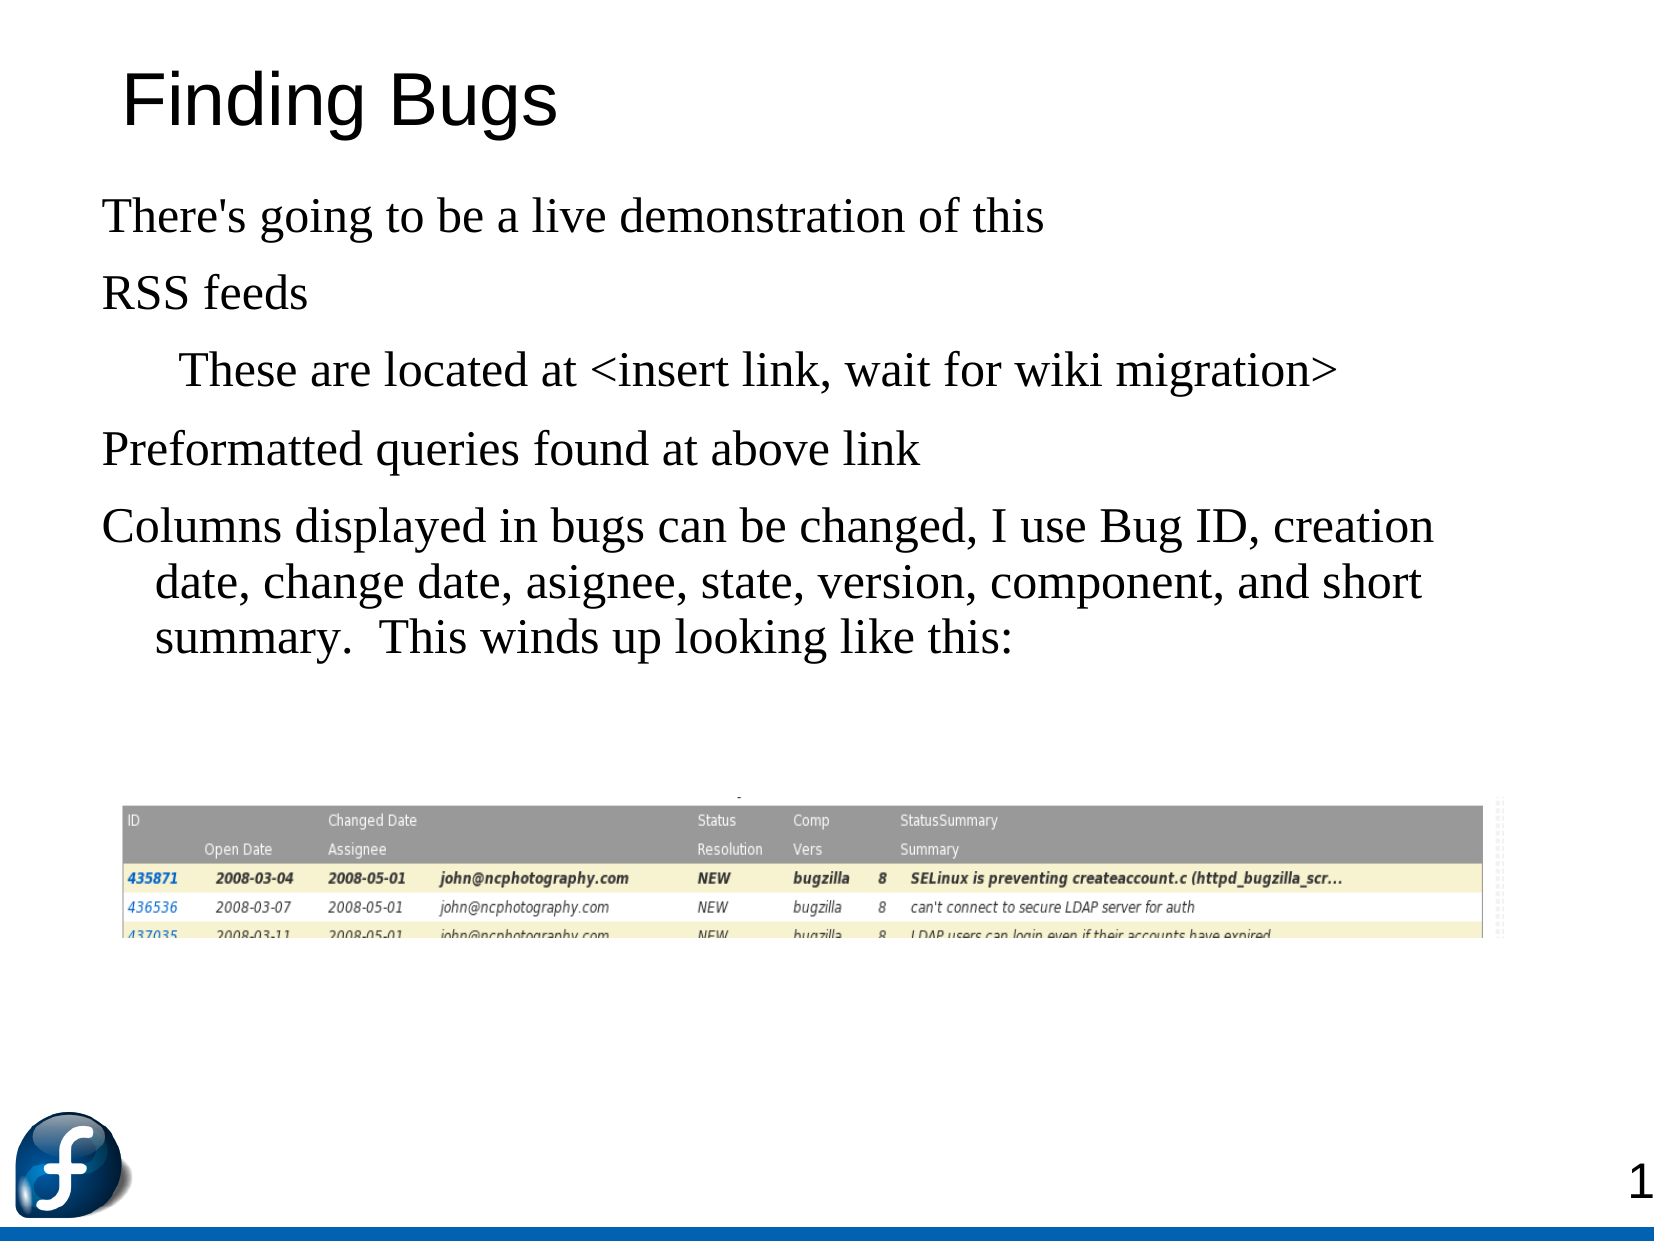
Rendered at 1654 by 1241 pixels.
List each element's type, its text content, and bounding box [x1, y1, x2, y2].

picture [11, 1105, 133, 1227]
list There's going to be a live demonstration of this RSS feeds These are located at <insert link, wait for wiki migration> Preformatted queries found at above link Columns displayed in bugs can be changed, I use Bug ID, creation date, change date, asignee, state, version, component, and short summary. This winds up looking like this: [83, 187, 1538, 1126]
text_box 21 [1454, 1153, 1653, 1216]
picture [112, 797, 1504, 938]
title Finding Bugs [121, 37, 1533, 161]
